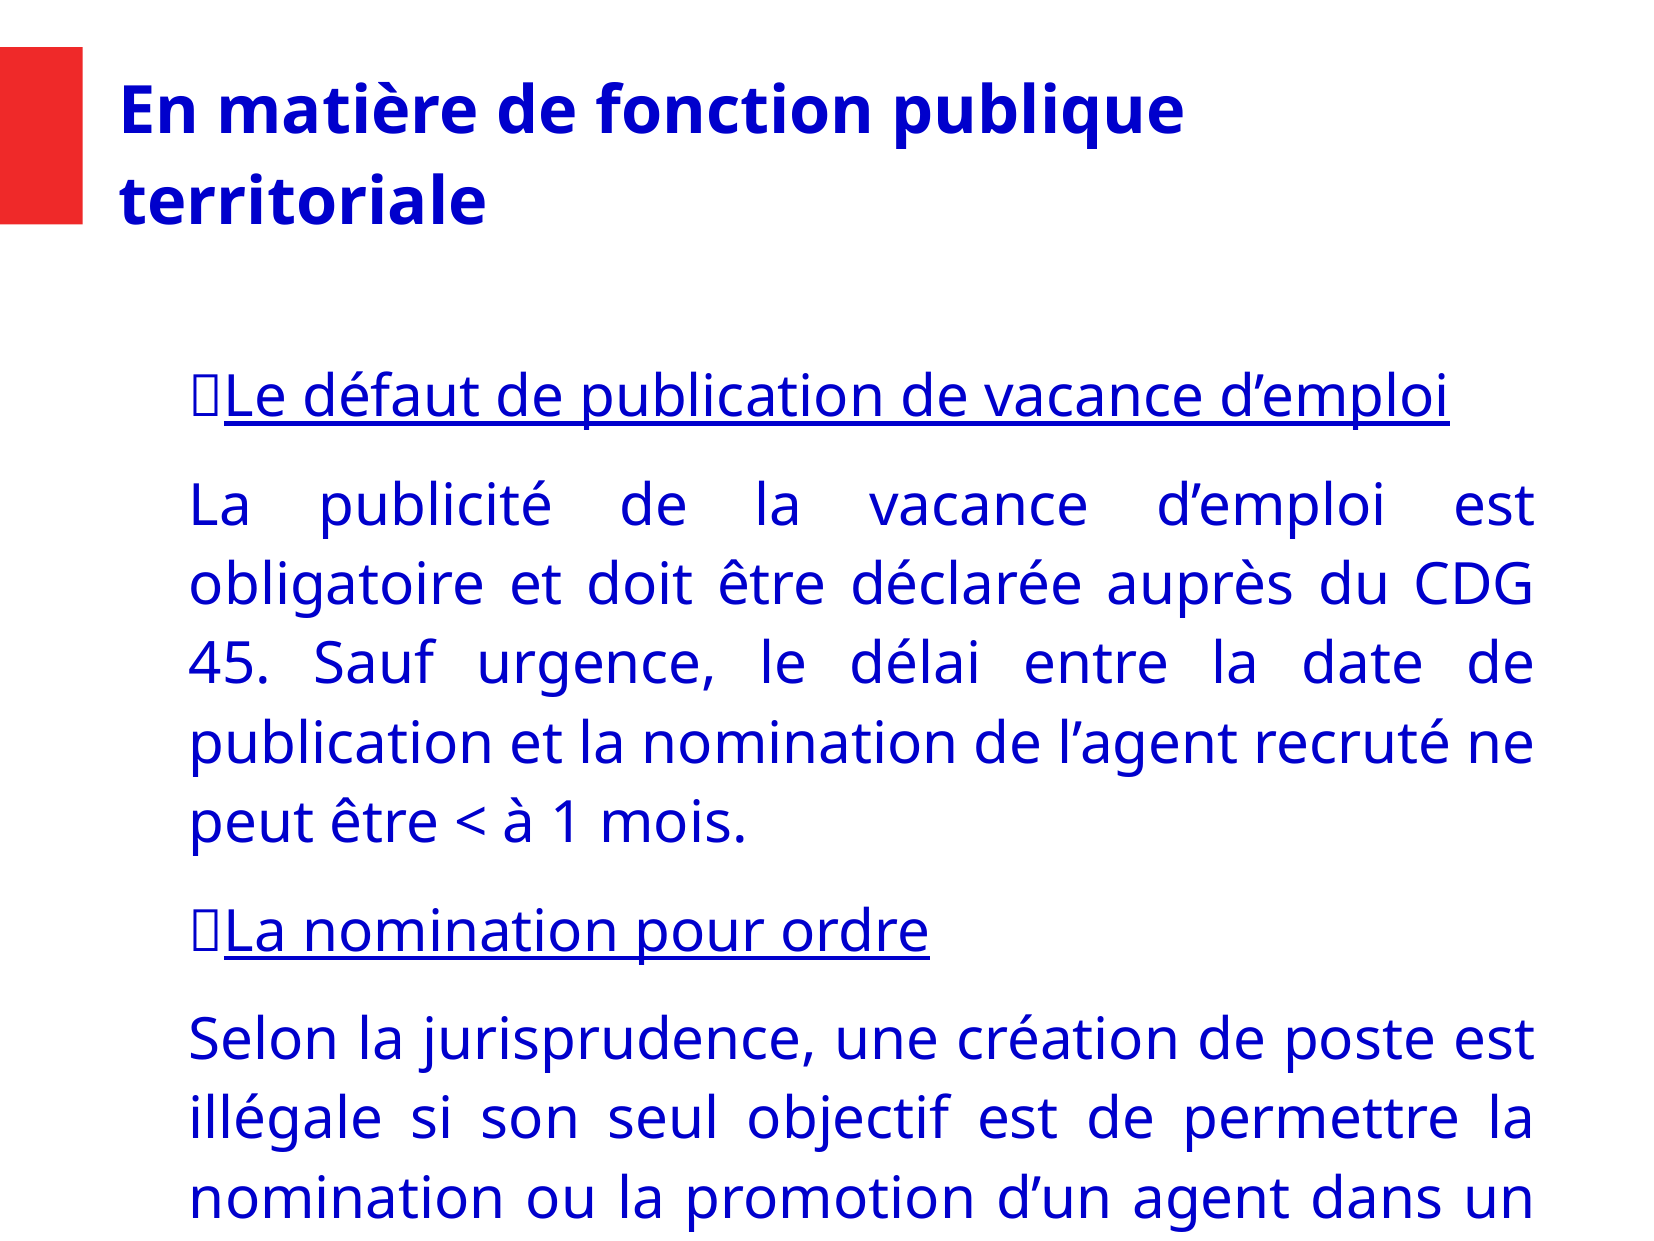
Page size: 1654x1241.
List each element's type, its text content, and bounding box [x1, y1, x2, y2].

title En matière de fonction publique territoriale [118, 49, 1571, 257]
list Le défaut de publication de vacance d’emploi La publicité de la vacance d’emploi est obligatoire et doit être déclarée auprès du CDG 45. Sauf urgence, le délai entre la date de publication et la nomination de l’agent recruté ne peut être < à 1 mois. La nomination pour ordre Selon la jurisprudence, une création de poste est illégale si son seul objectif est de permettre la nomination ou la promotion d’un agent dans un emploi qui ne répond pas aux besoins de la collectivité [118, 354, 1536, 1074]
